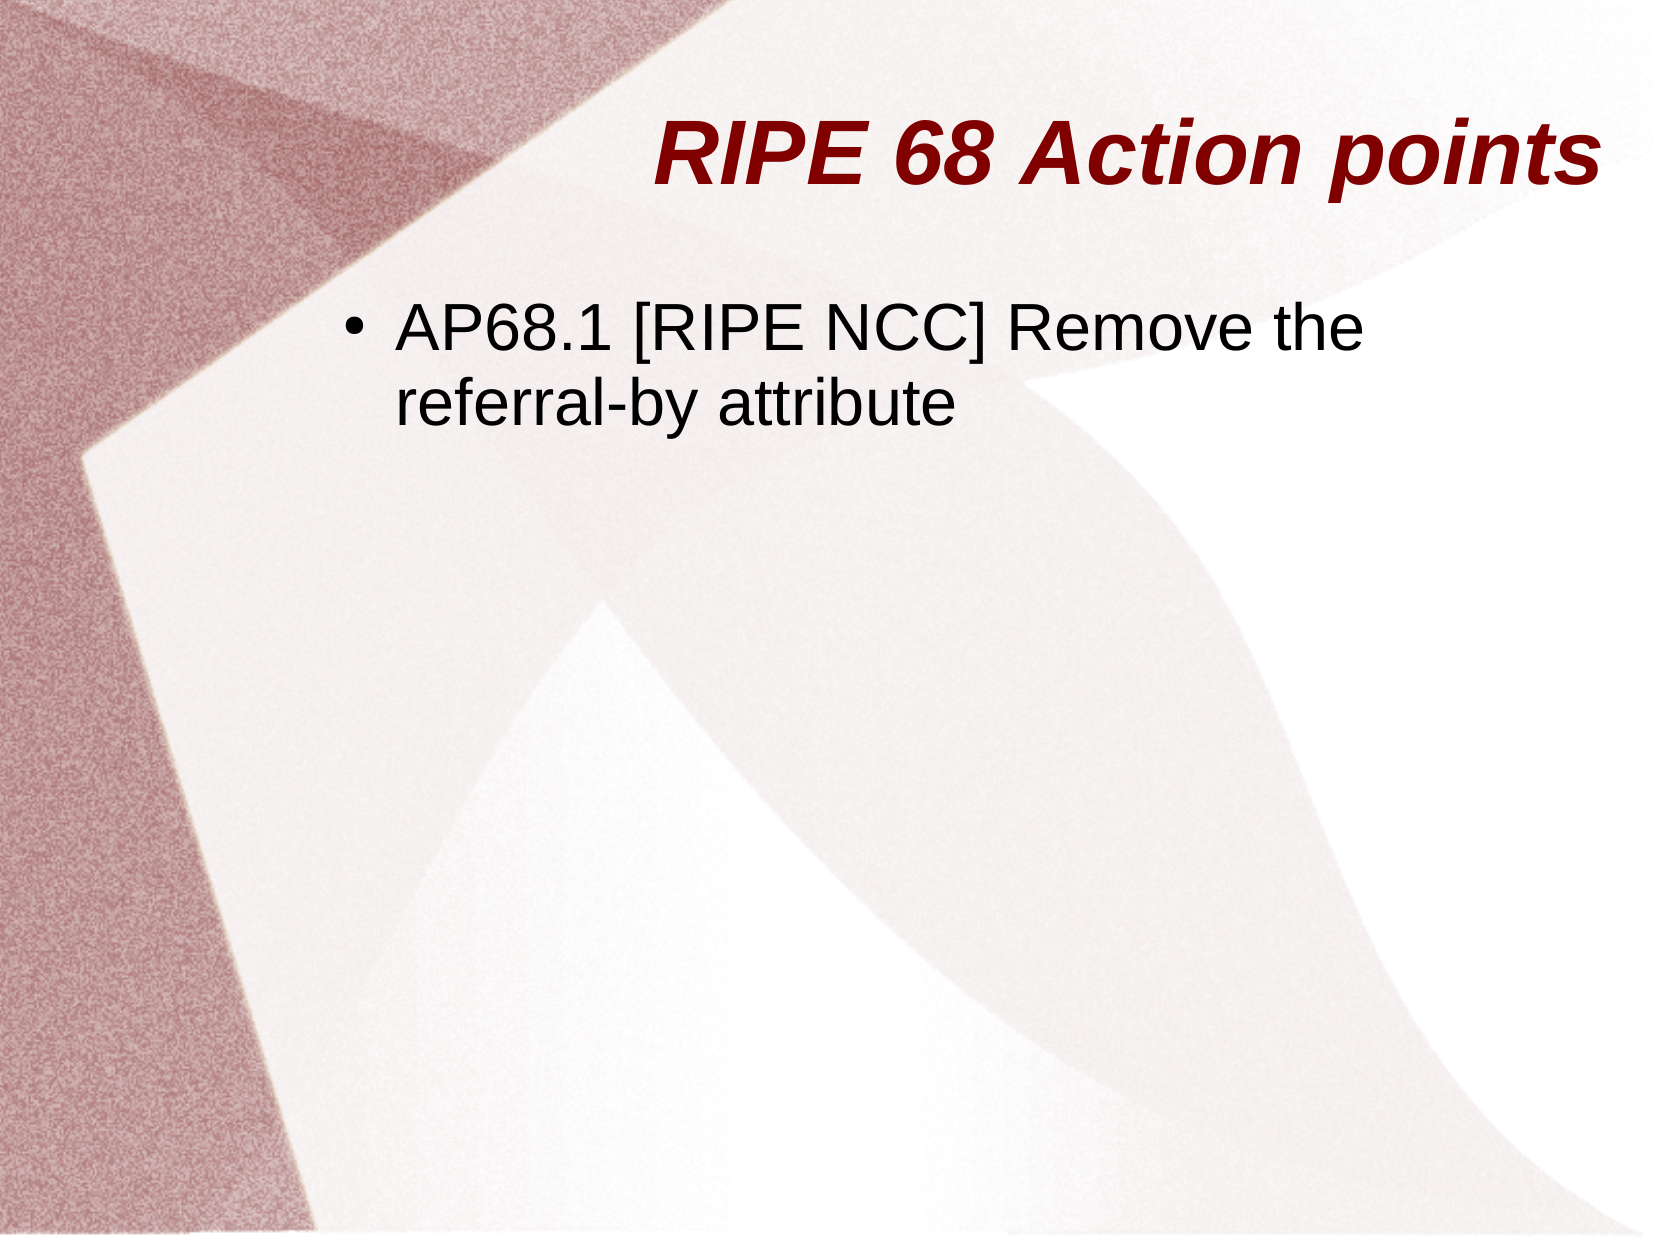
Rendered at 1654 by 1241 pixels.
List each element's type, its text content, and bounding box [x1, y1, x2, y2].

title RIPE 68 Action points [596, 49, 1607, 257]
picture [0, 0, 1654, 1241]
list AP68.1 [RIPE NCC] Remove the referral-by attribute [324, 290, 1601, 1010]
